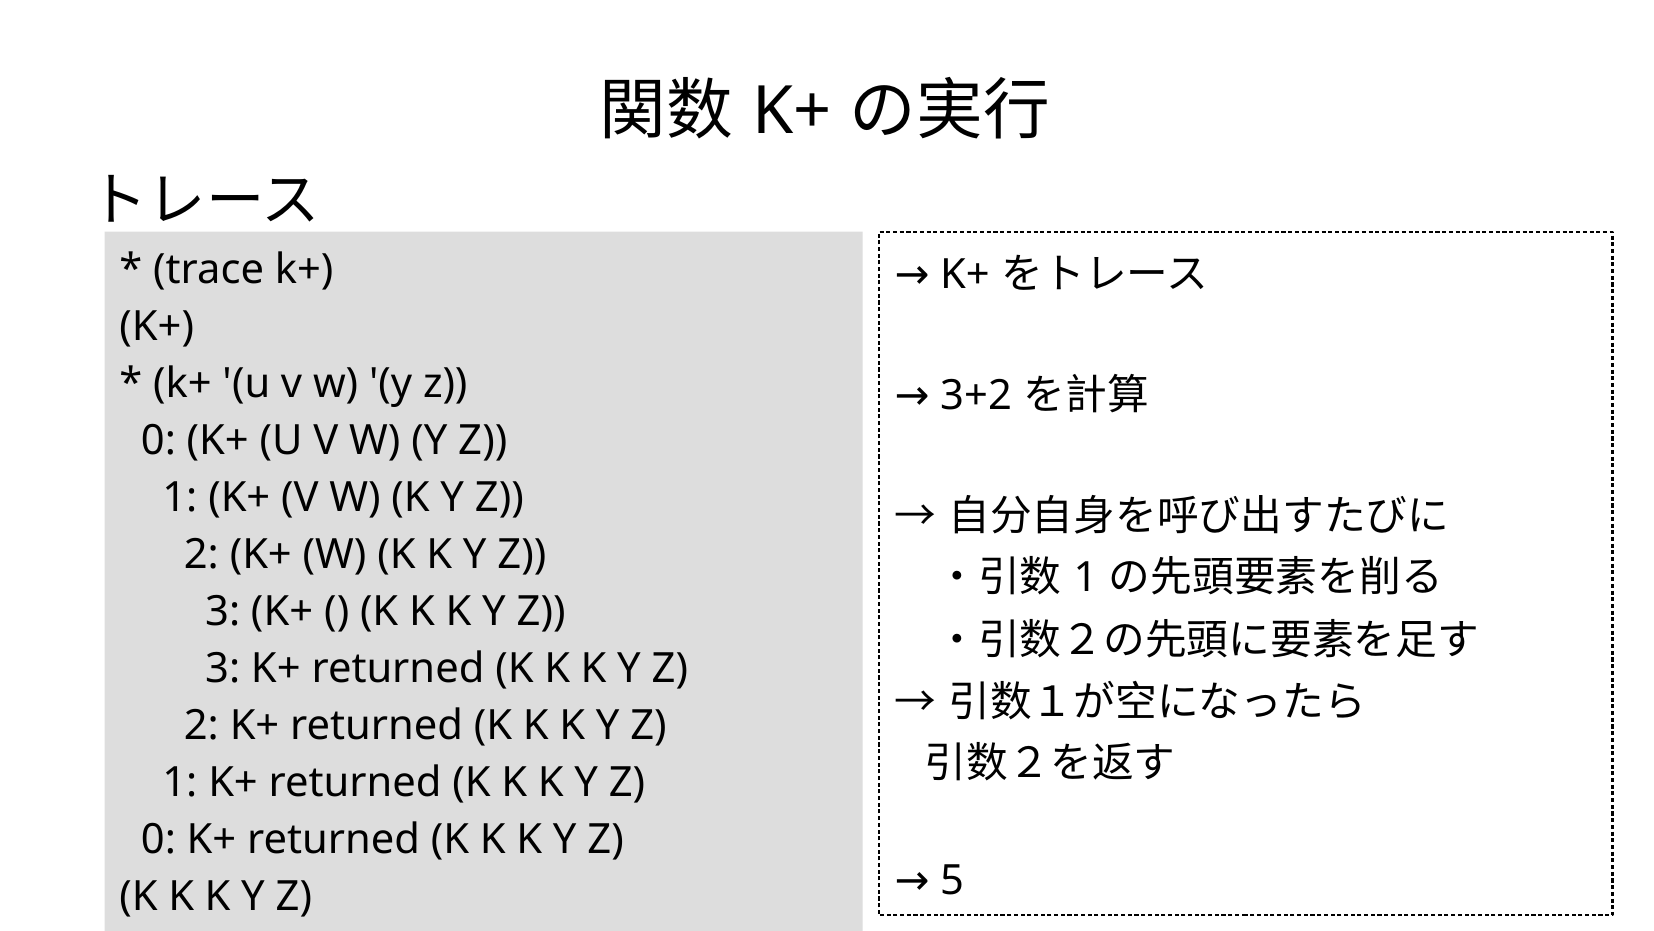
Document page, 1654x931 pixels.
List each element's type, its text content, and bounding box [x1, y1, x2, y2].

text_box 関数K+の実行 トレース [75, 48, 1576, 203]
text_box * (trace k+) (K+) * (k+ '(u v w) '(y z)) 0: (K+ (U V W) (Y Z)) 1: (K+ (V W) (K Y Z)) 2: (K+ (W) (K K Y Z)) 3: (K+ () (K K K Y Z)) 3: K+ returned (K K K Y Z) 2: K+ returned (K K K Y Z) 1: K+ returned (K K K Y Z) 0: K+ returned (K K K Y Z) (K K K Y Z) * [104, 231, 863, 848]
text_box → K+をトレース → 3+2を計算 →自分自身を呼び出すたびに ・引数1の先頭要素を削る ・引数２の先頭に要素を足す →引数１が空になったら 引数２を返す → 5 [878, 231, 1613, 849]
